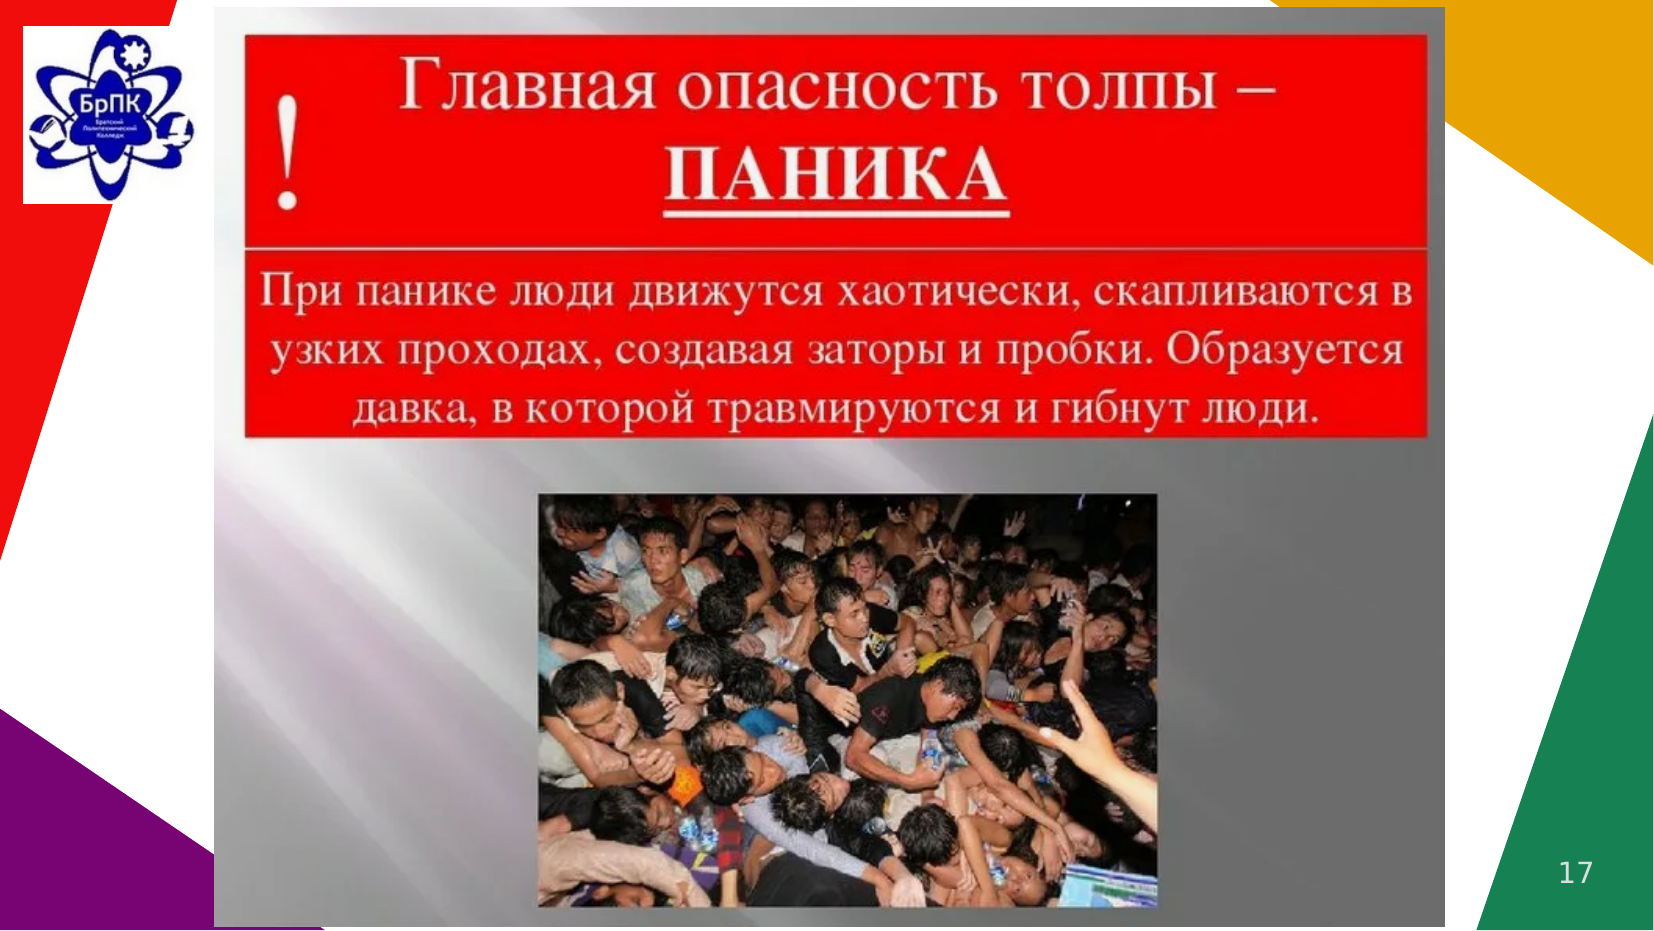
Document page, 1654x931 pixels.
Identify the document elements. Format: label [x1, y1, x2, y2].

picture [23, 26, 200, 204]
picture [214, 7, 1445, 927]
